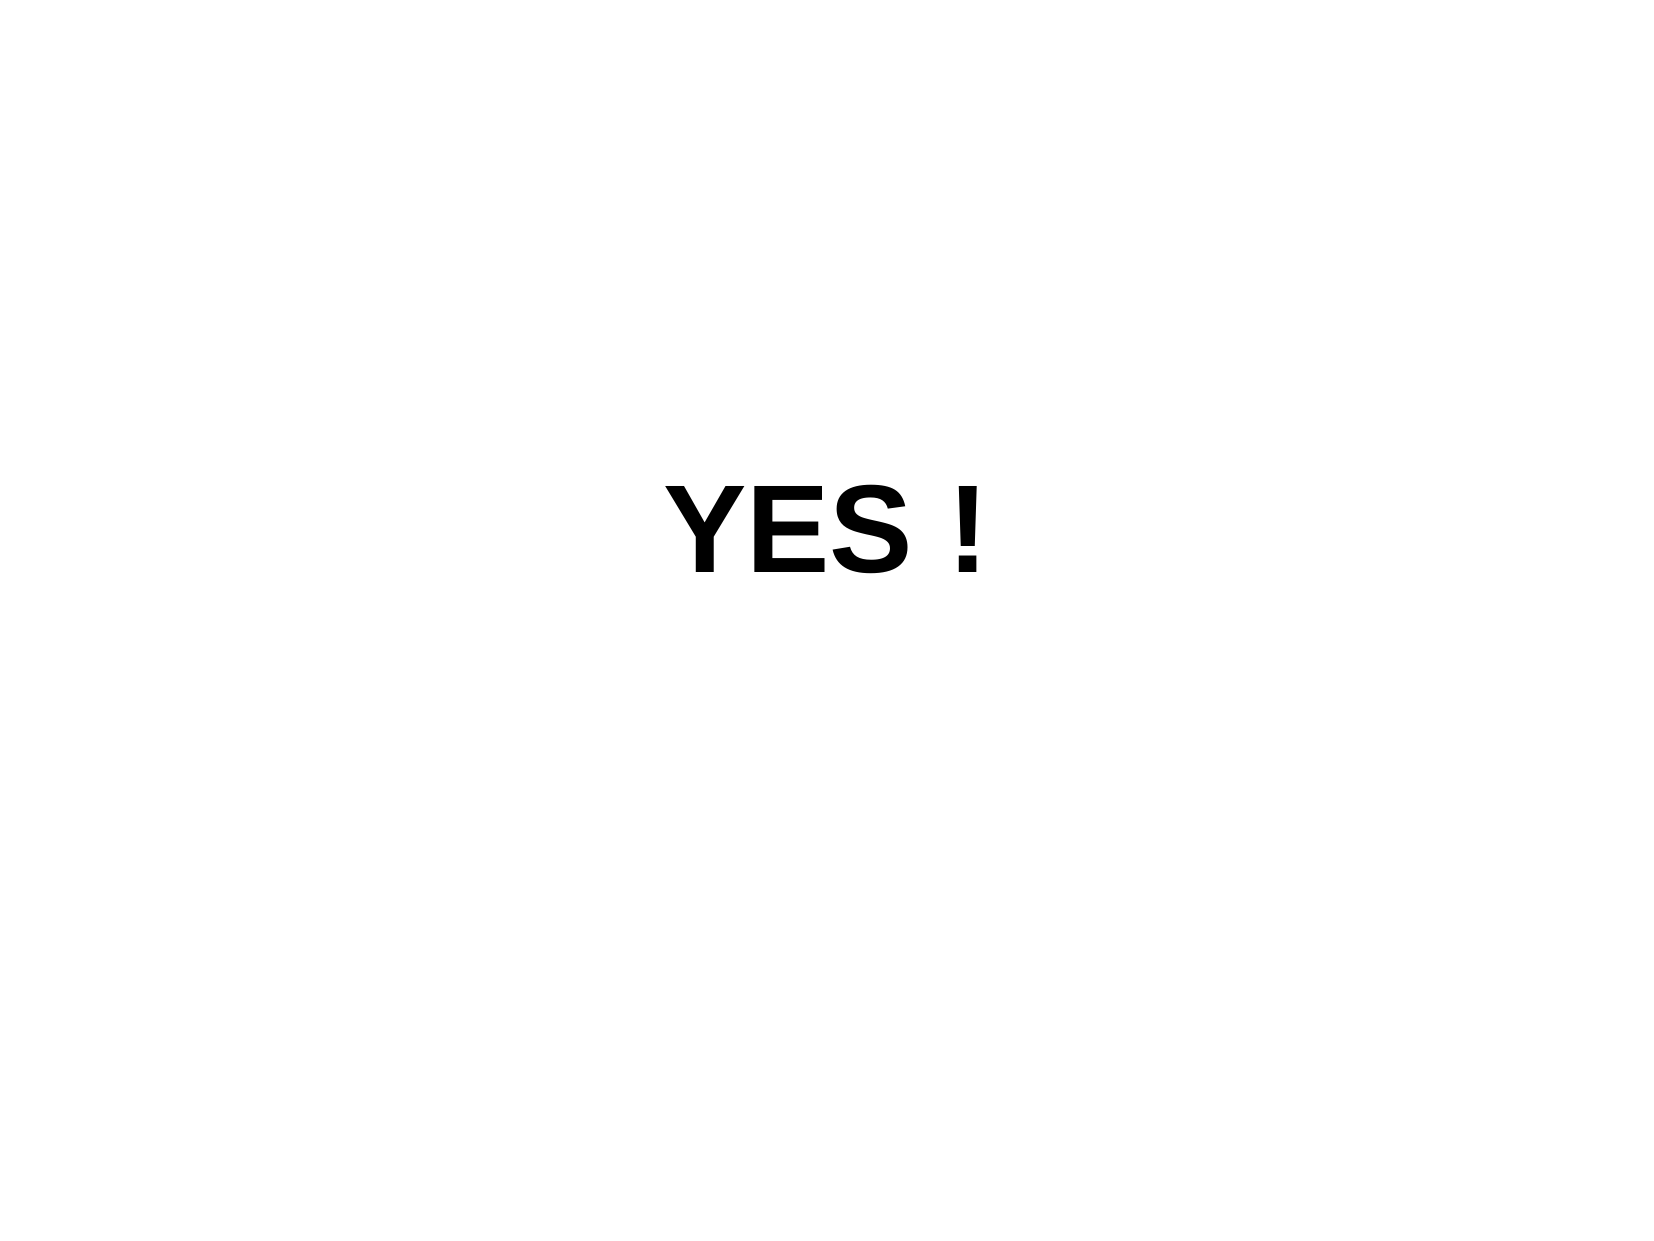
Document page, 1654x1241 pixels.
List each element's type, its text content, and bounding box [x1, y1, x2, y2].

subtitle YES ! [82, 49, 1571, 1010]
